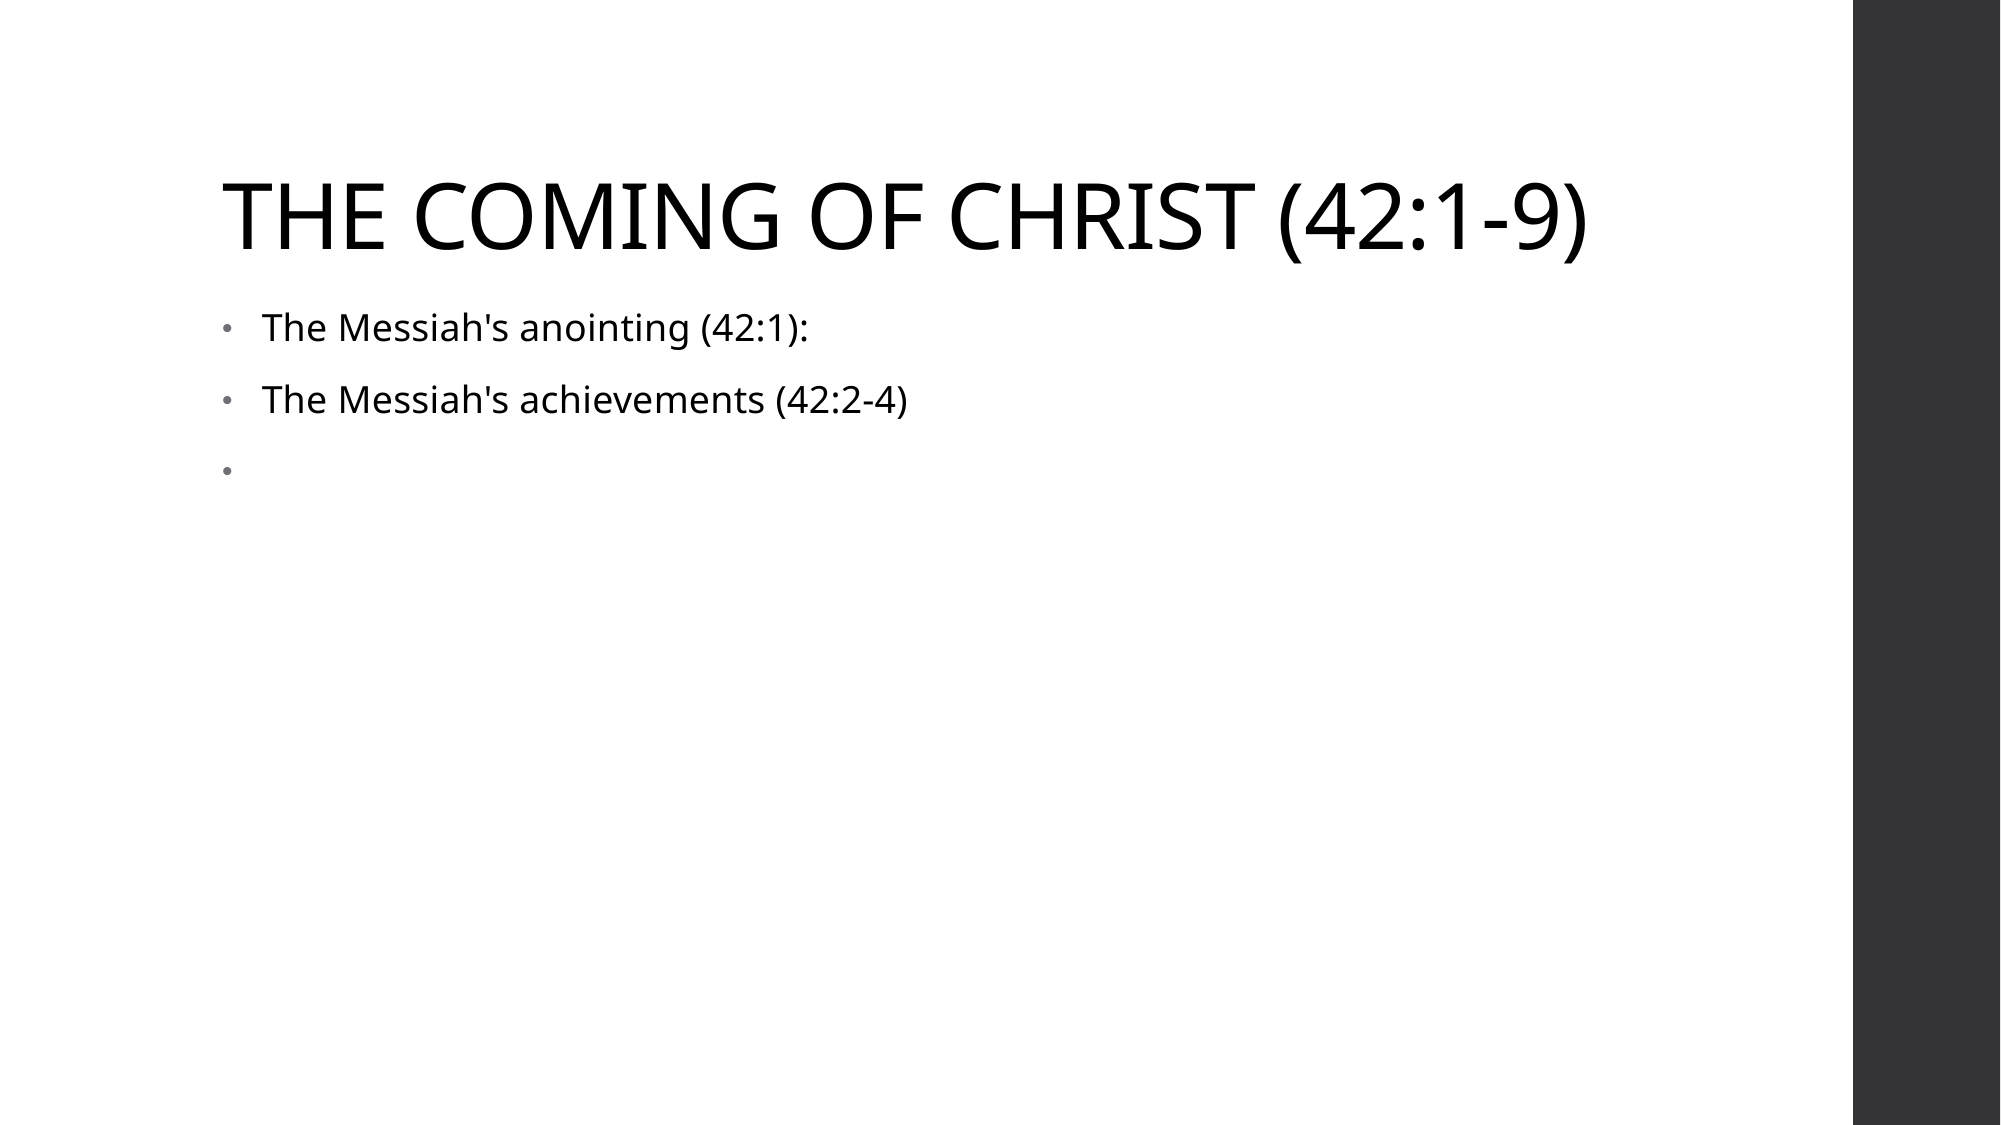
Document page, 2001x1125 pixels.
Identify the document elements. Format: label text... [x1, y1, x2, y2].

list The Messiah's anointing (42:1): The Messiah's achievements (42:2-4) [206, 299, 1617, 1014]
title THE COMING OF CHRIST (42:1-9) [206, 60, 1797, 278]
